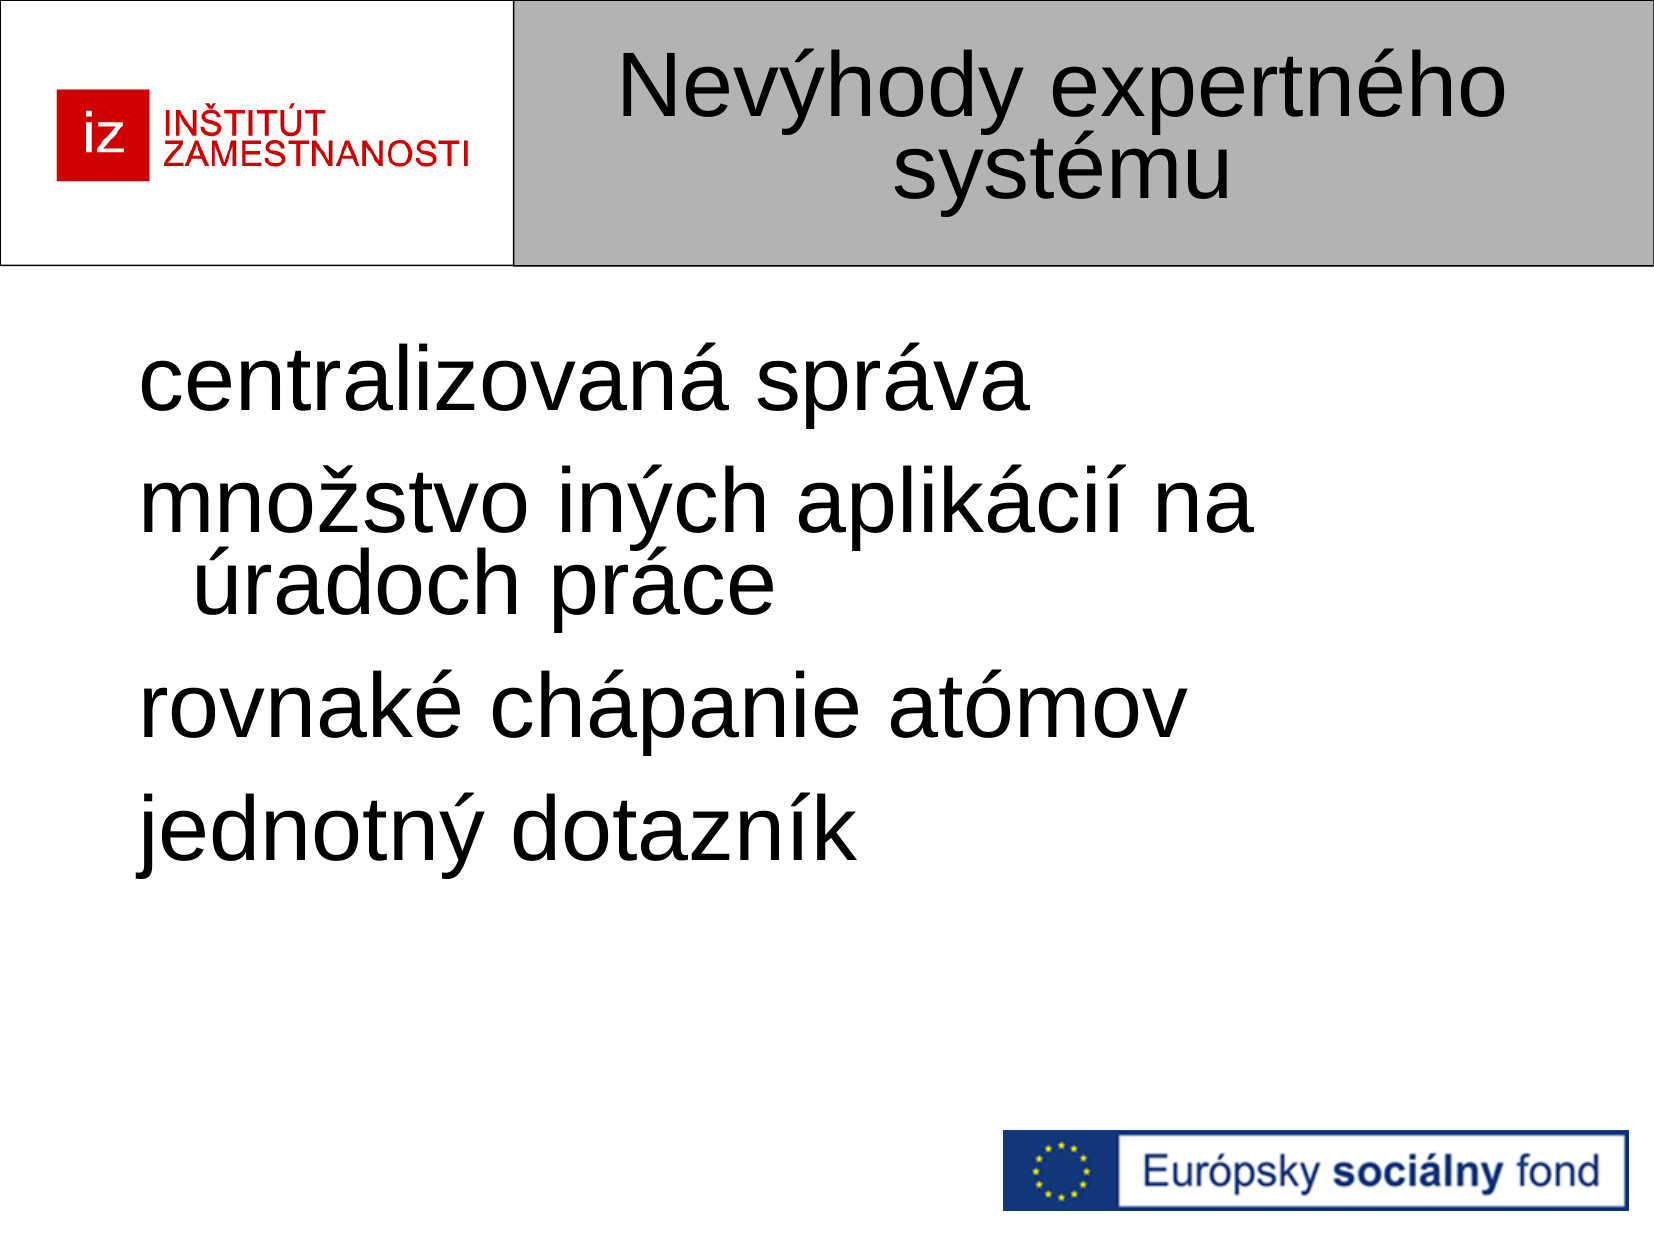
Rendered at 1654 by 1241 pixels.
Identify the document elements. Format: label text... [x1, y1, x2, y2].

picture [1003, 1130, 1629, 1211]
title Nevýhody expertného systému [561, 37, 1565, 229]
list centralizovaná správa množstvo iných aplikácií na úradoch práce rovnaké chápanie atómov jednotný dotazník [121, 344, 1533, 1112]
picture [5, 8, 512, 257]
